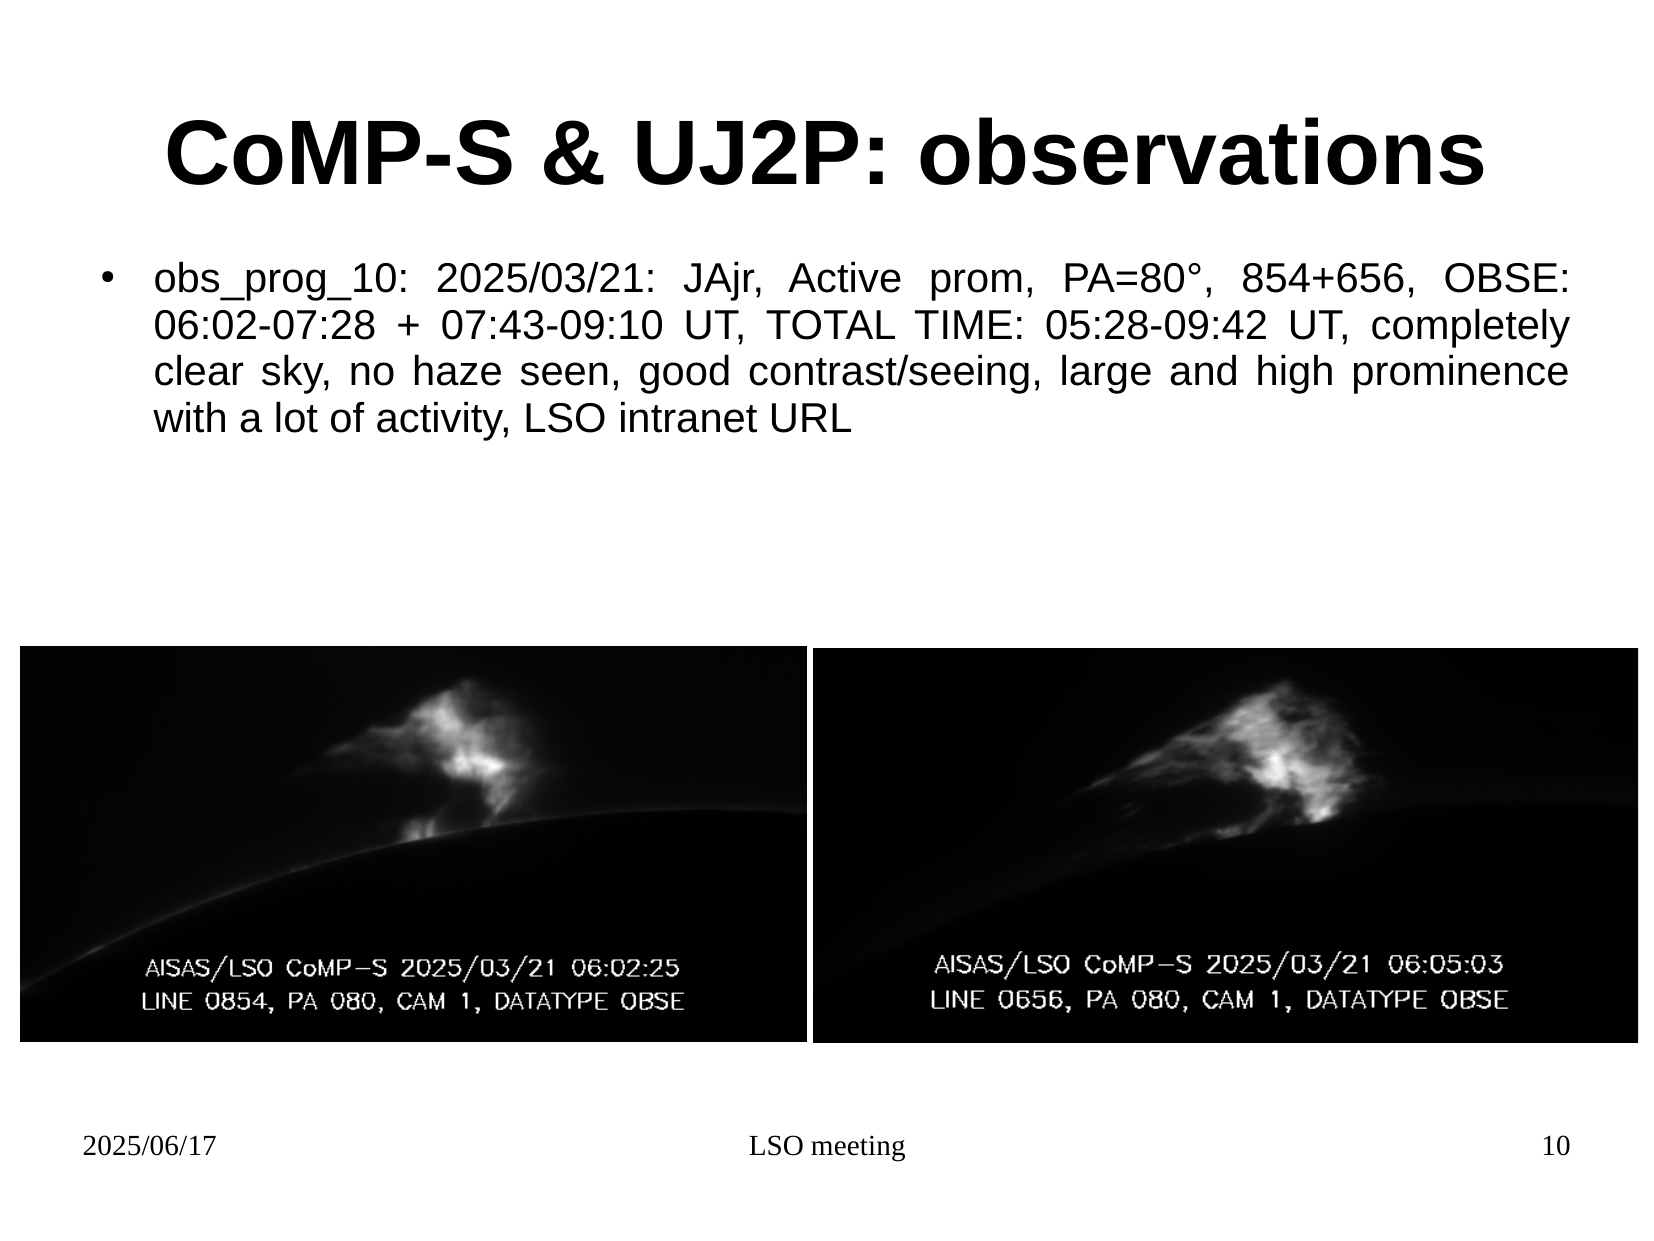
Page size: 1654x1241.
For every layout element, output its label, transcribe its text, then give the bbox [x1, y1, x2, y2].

picture [20, 646, 807, 1042]
title CoMP-S & UJ2P: observations [82, 49, 1571, 183]
list obs_prog_10: 2025/03/21: JAjr, Active prom, PA=80°, 854+656, OBSE: 06:02-07:28 + 07:43-09:10 UT, TOTAL TIME: 05:28-09:42 UT, completely clear sky, no haze seen, good contrast/seeing, large and high prominence with a lot of activity, LSO intranet URL [82, 183, 1571, 1126]
picture [813, 648, 1639, 1043]
